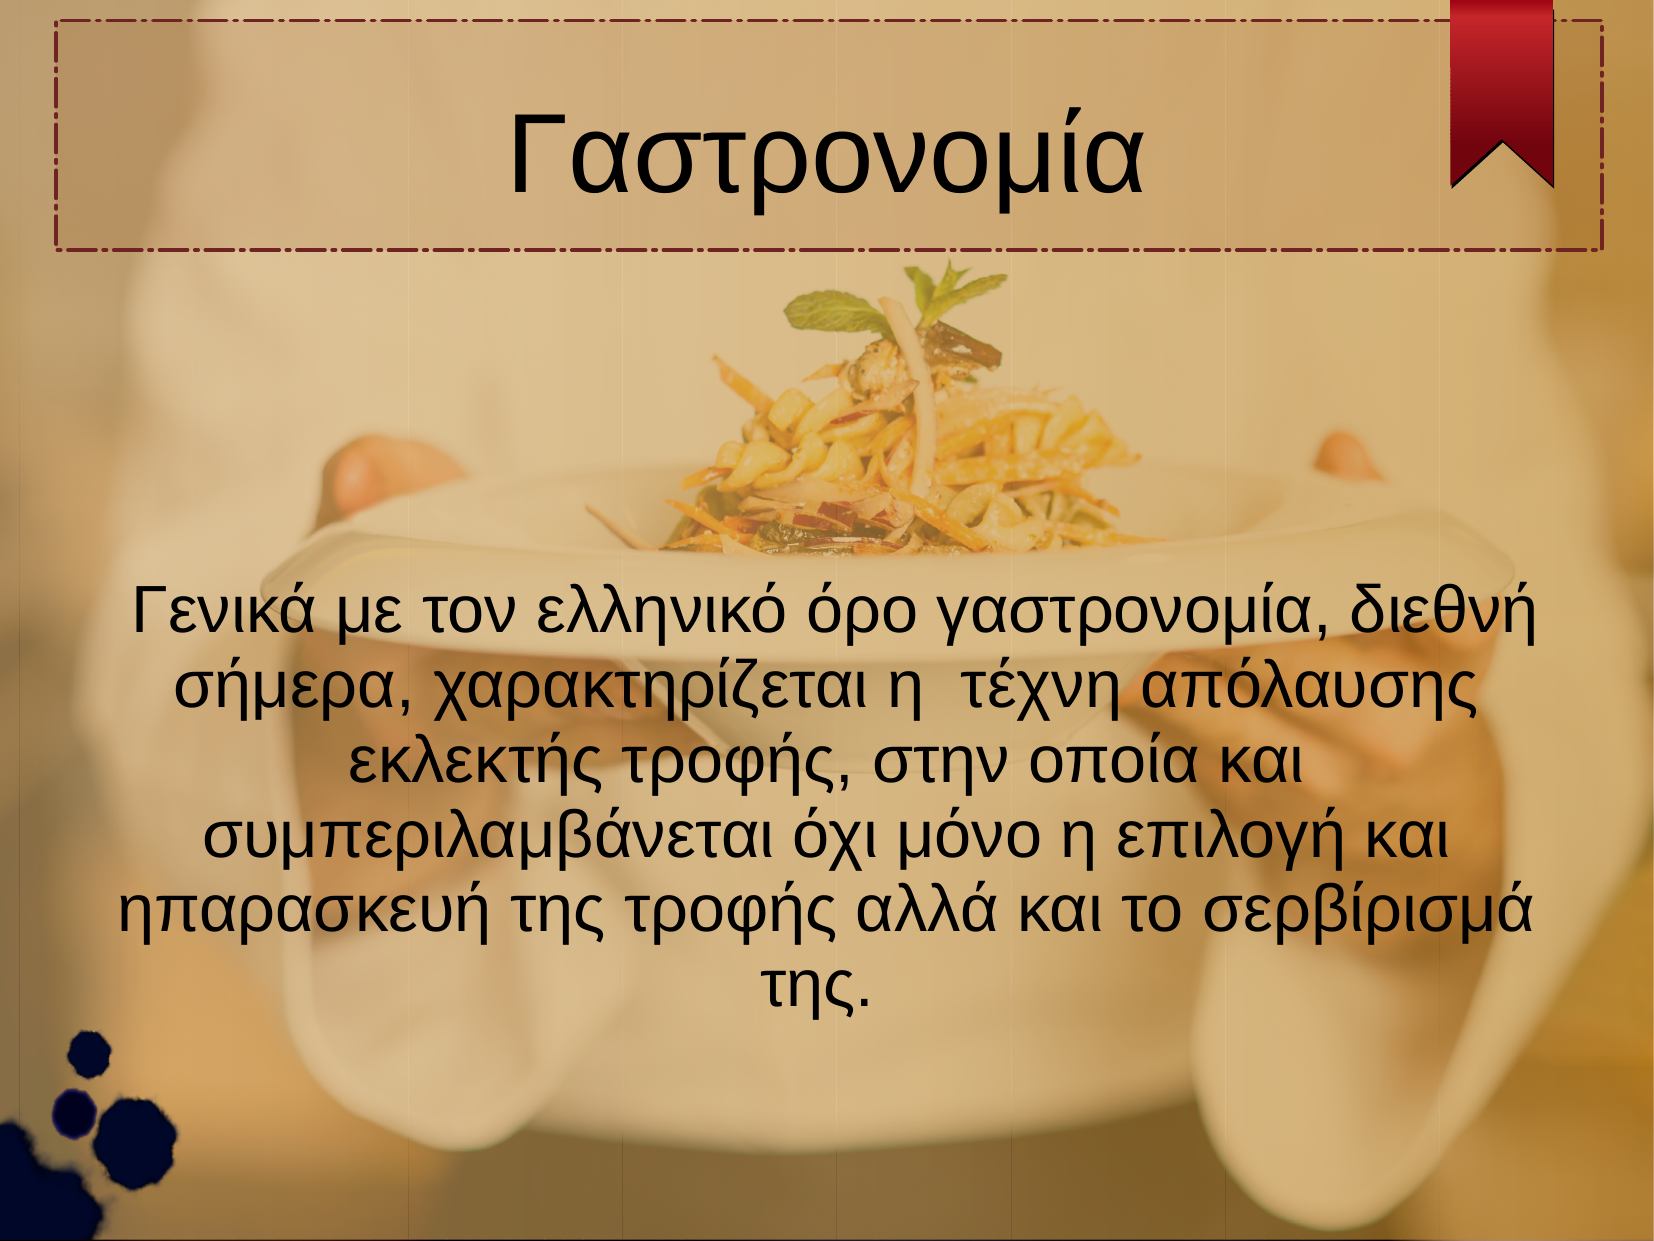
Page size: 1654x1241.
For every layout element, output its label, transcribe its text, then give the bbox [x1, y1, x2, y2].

title Γαστρονομία [82, 49, 1571, 257]
subtitle Γενικά με τον ελληνικό όρο γαστρονομία, διεθνή σήμερα, χαρακτηρίζεται η τέχνη απόλαυσης εκλεκτής τροφής, στην οποία και συμπεριλαμβάνεται όχι μόνο η επιλογή και ηπαρασκευή της τροφής αλλά και το σερβίρισμά της. [82, 437, 1571, 1157]
